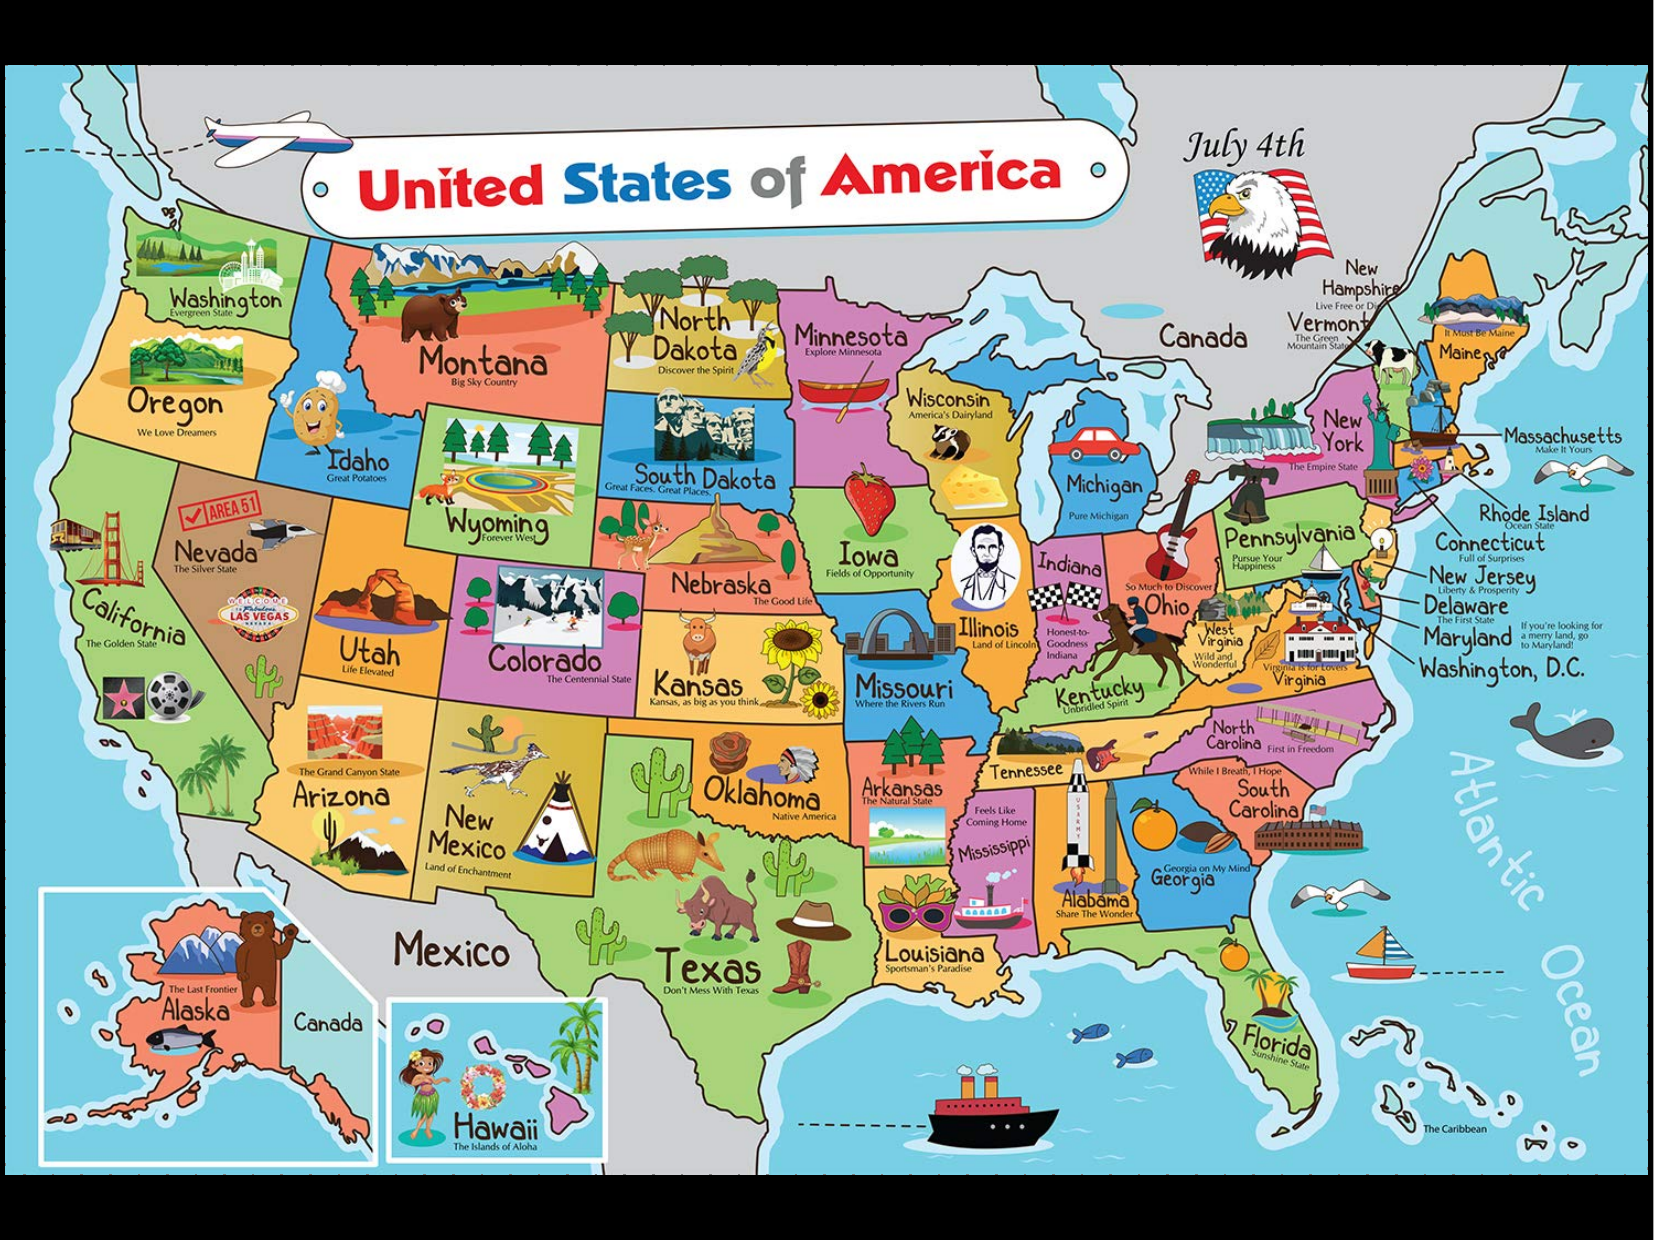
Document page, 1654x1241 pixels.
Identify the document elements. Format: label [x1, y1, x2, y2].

picture [5, 65, 1648, 1175]
